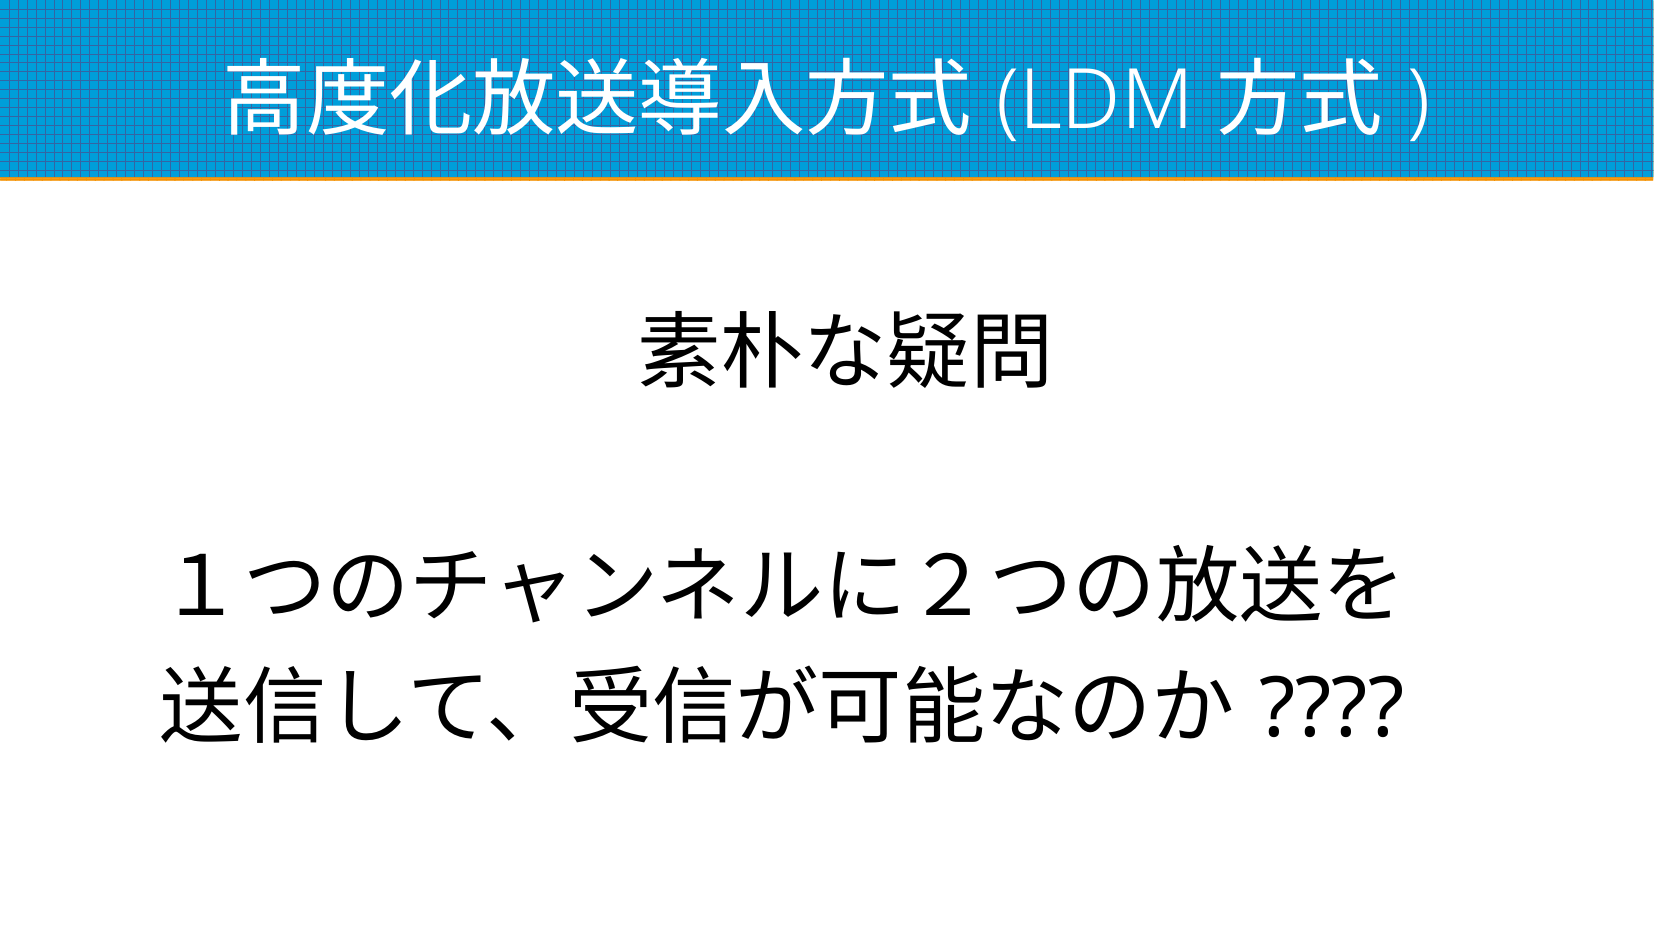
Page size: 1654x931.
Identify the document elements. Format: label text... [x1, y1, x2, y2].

title 高度化放送導入方式(LDM方式) [82, 14, 1571, 171]
text_box 素朴な疑問 １つのチャンネルに２つの放送を 送信して、受信が可能なのか???? [154, 350, 1502, 696]
